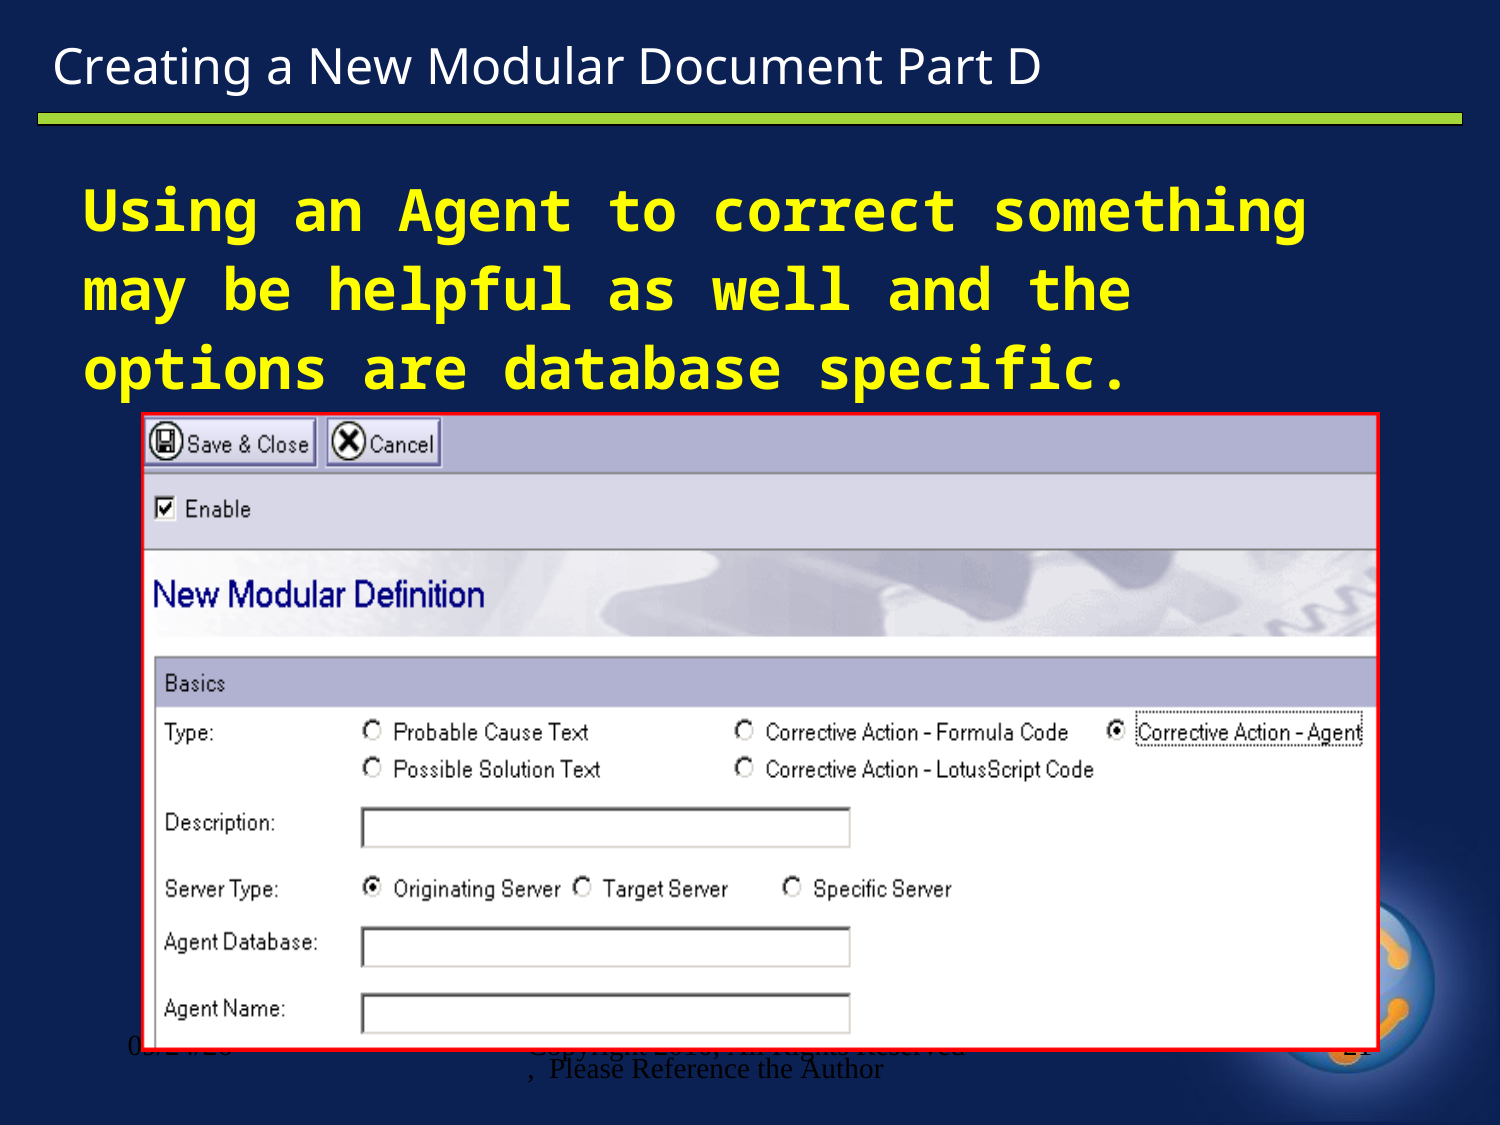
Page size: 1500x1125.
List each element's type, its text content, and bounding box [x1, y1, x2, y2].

picture [0, 0, 1500, 1125]
text_box Creating a New Modular Document Part D [37, 24, 1363, 96]
text_box Using an Agent to correct something may be helpful as well and the options are database specific. [68, 161, 1384, 377]
text_box [37, 112, 1463, 126]
